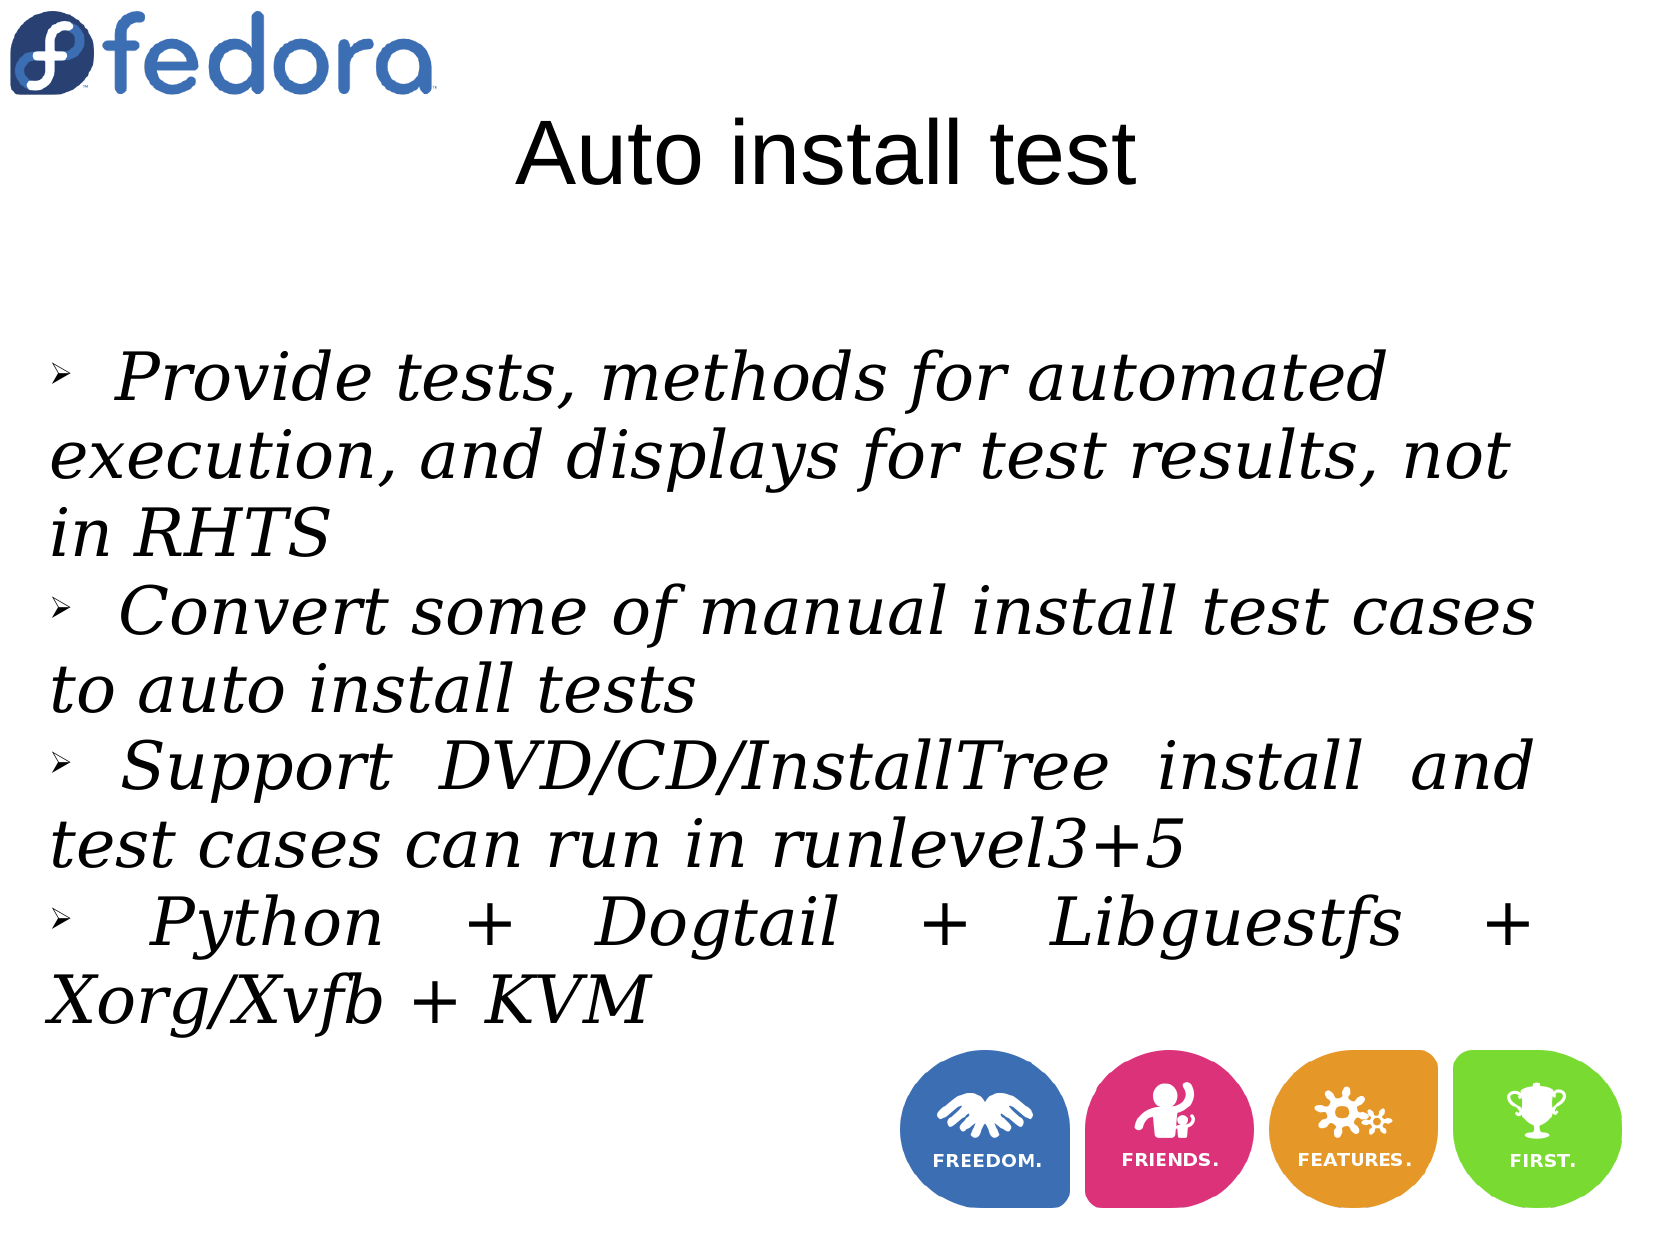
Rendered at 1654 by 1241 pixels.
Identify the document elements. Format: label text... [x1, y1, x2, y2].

subtitle Provide tests, methods for automated execution, and displays for test results, not in RHTS Convert some of manual install test cases to auto install tests Support DVD/CD/InstallTree install and test cases can run in runlevel3+5 Python + Dogtail + Libguestfs + Xorg/Xvfb + KVM [49, 261, 1538, 1241]
picture [1538, 1050, 1622, 1208]
picture [10, 10, 437, 95]
title Auto install test [82, 56, 1571, 250]
